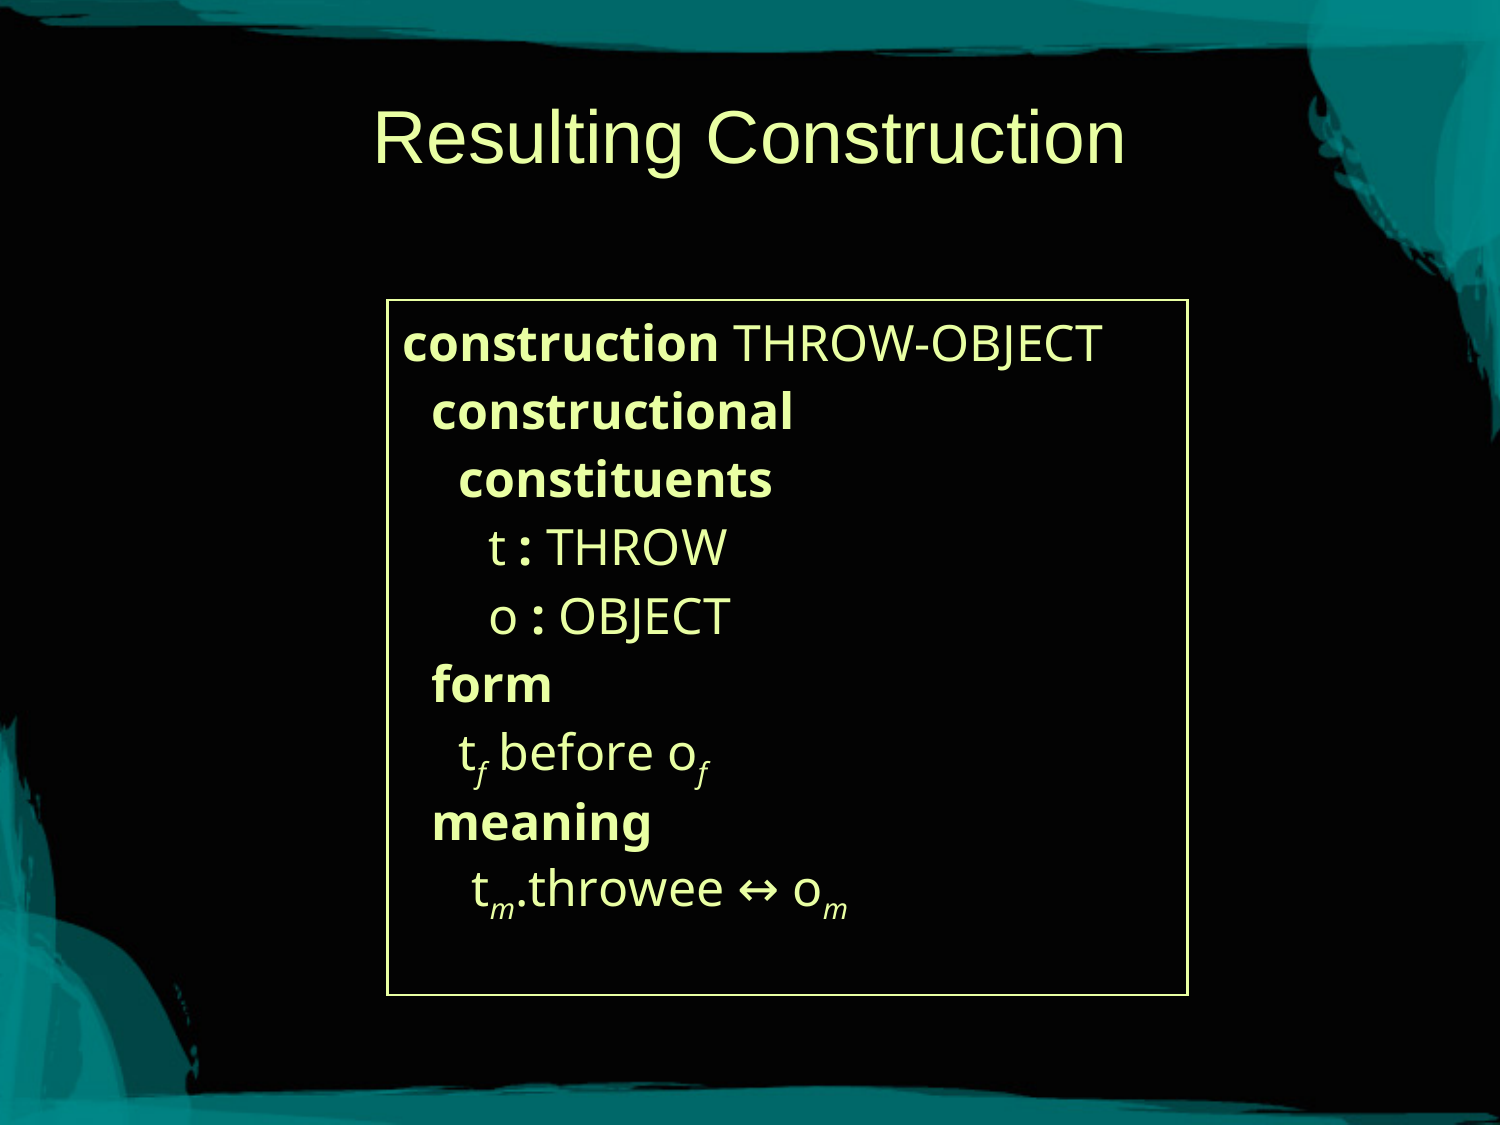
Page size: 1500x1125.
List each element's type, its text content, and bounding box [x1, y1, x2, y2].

text_box construction THROW-OBJECT constructional constituents t : THROW o : OBJECT form tf before of meaning tm.throwee ↔ om [387, 299, 1188, 995]
title Resulting Construction [112, 49, 1388, 225]
picture [0, 0, 1500, 1125]
